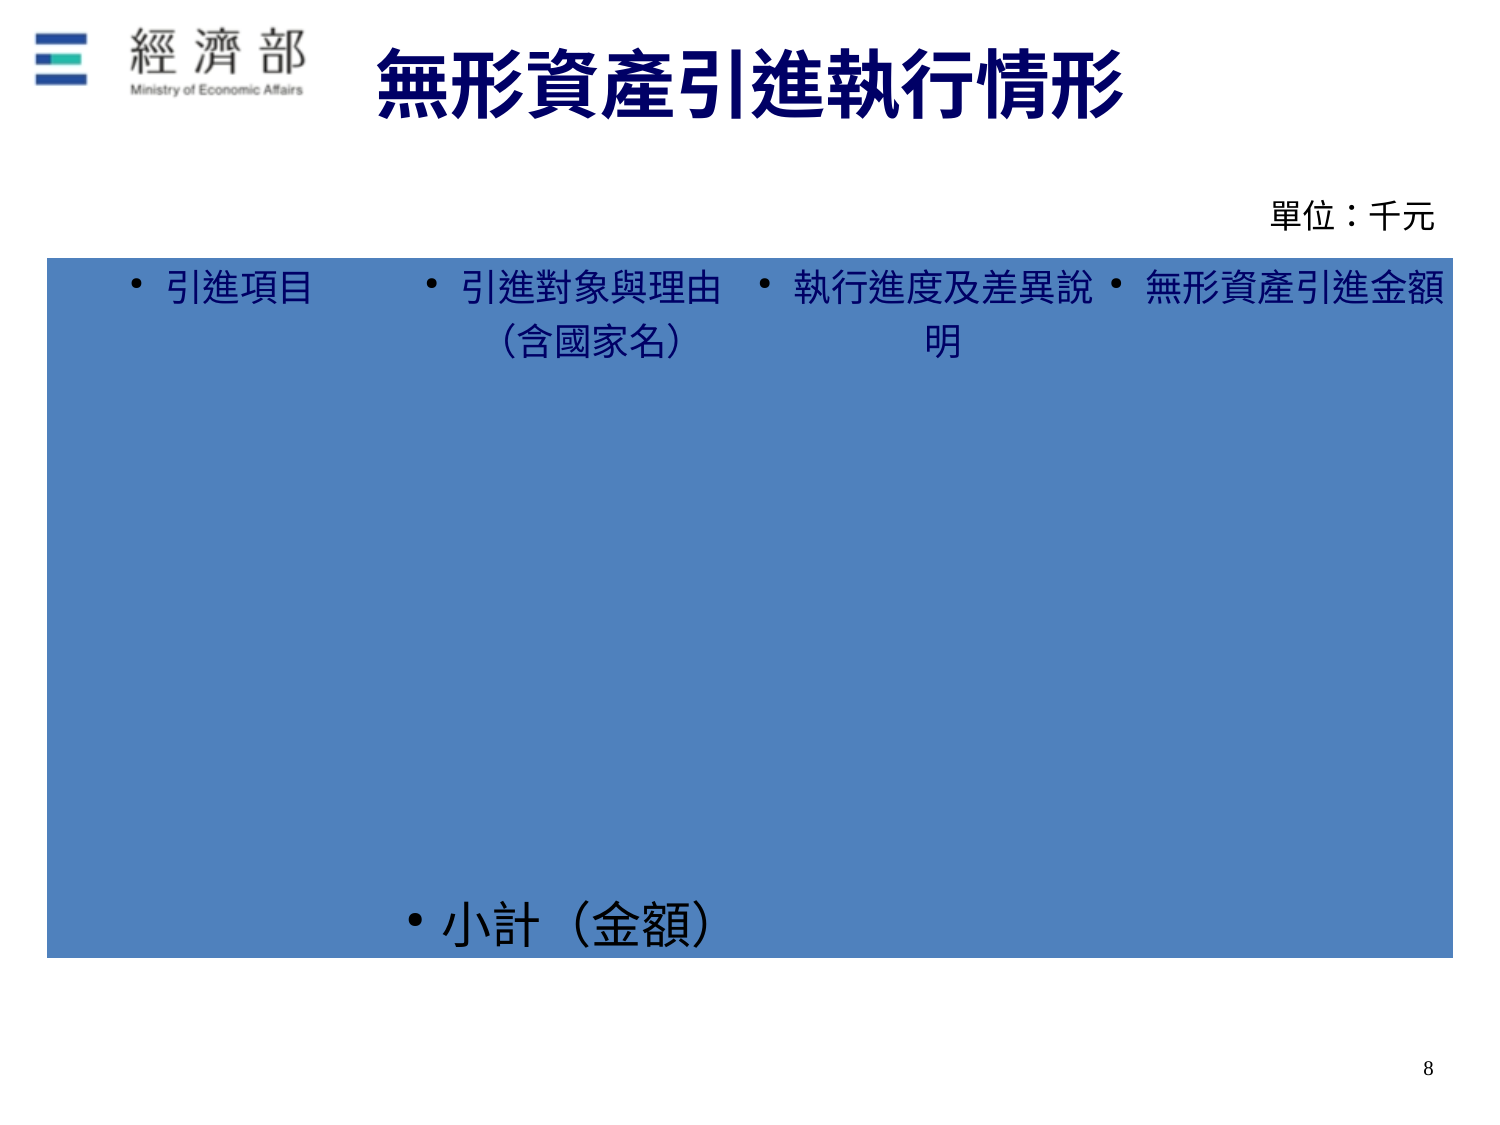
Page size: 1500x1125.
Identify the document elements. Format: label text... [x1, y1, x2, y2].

table_cell [398, 828, 750, 885]
table_cell [398, 482, 750, 539]
table_cell [750, 597, 1102, 655]
table_cell [47, 539, 398, 597]
table_cell [1102, 424, 1453, 482]
table_cell [47, 828, 398, 885]
table_cell [47, 482, 398, 539]
table_cell [398, 655, 750, 712]
table_cell [1102, 770, 1453, 828]
text_box [1408, 1046, 1500, 1125]
table_cell [398, 366, 750, 424]
table_cell [1102, 885, 1453, 958]
table_cell [750, 366, 1102, 424]
table_cell [750, 770, 1102, 828]
table_cell [1102, 539, 1453, 597]
table_cell [750, 539, 1102, 597]
table_cell [1102, 655, 1453, 712]
table_cell [1102, 482, 1453, 539]
table_cell [398, 712, 750, 770]
table_cell [398, 770, 750, 828]
table_cell [47, 655, 398, 712]
table_cell [398, 424, 750, 482]
table_cell [1102, 366, 1453, 424]
table_cell [47, 597, 398, 655]
table_cell 小計（金額） [47, 885, 1102, 958]
table_header 無形資產引進金額 [1102, 258, 1453, 366]
table_cell [750, 828, 1102, 885]
table_cell [47, 366, 398, 424]
table_cell [1102, 597, 1453, 655]
table_cell [47, 712, 398, 770]
text_box 單位：千元 [1254, 187, 1451, 242]
table_cell [1102, 712, 1453, 770]
table_cell [398, 539, 750, 597]
title 無形資產引進執行情形 [75, 23, 1426, 143]
table_cell [1102, 828, 1453, 885]
table_header 執行進度及差異說明 [750, 258, 1102, 366]
table_cell [750, 424, 1102, 482]
table_cell [750, 482, 1102, 539]
table_header 引進項目 [47, 258, 398, 366]
table_cell [750, 712, 1102, 770]
table_cell [750, 655, 1102, 712]
table_header 引進對象與理由 （含國家名） [398, 258, 750, 366]
table_cell [47, 770, 398, 828]
table_cell [47, 424, 398, 482]
table_cell [398, 597, 750, 655]
